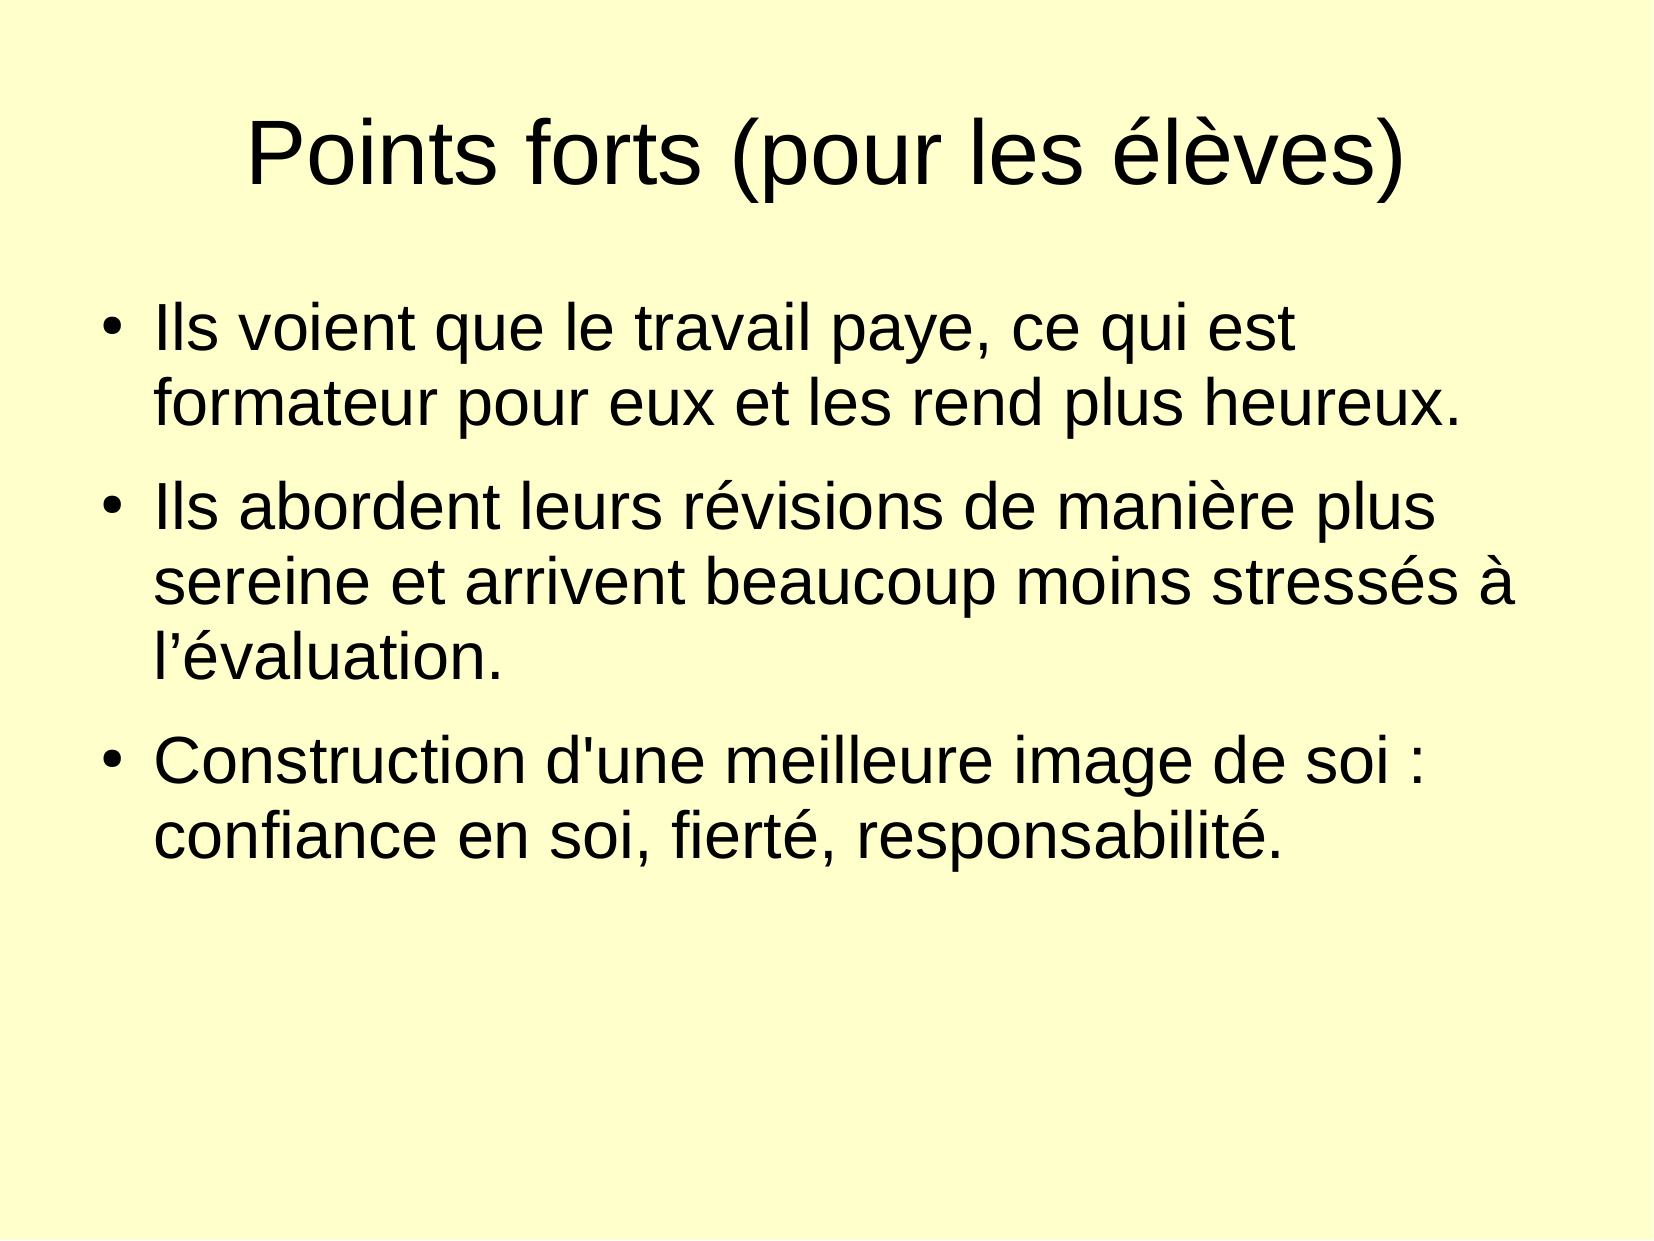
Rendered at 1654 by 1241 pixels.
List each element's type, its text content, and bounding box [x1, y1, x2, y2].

title Points forts (pour les élèves) [82, 49, 1571, 257]
list Ils voient que le travail paye, ce qui est formateur pour eux et les rend plus heureux. Ils abordent leurs révisions de manière plus sereine et arrivent beaucoup moins stressés à l’évaluation. Construction d'une meilleure image de soi : confiance en soi, fierté, responsabilité. [82, 290, 1571, 1010]
